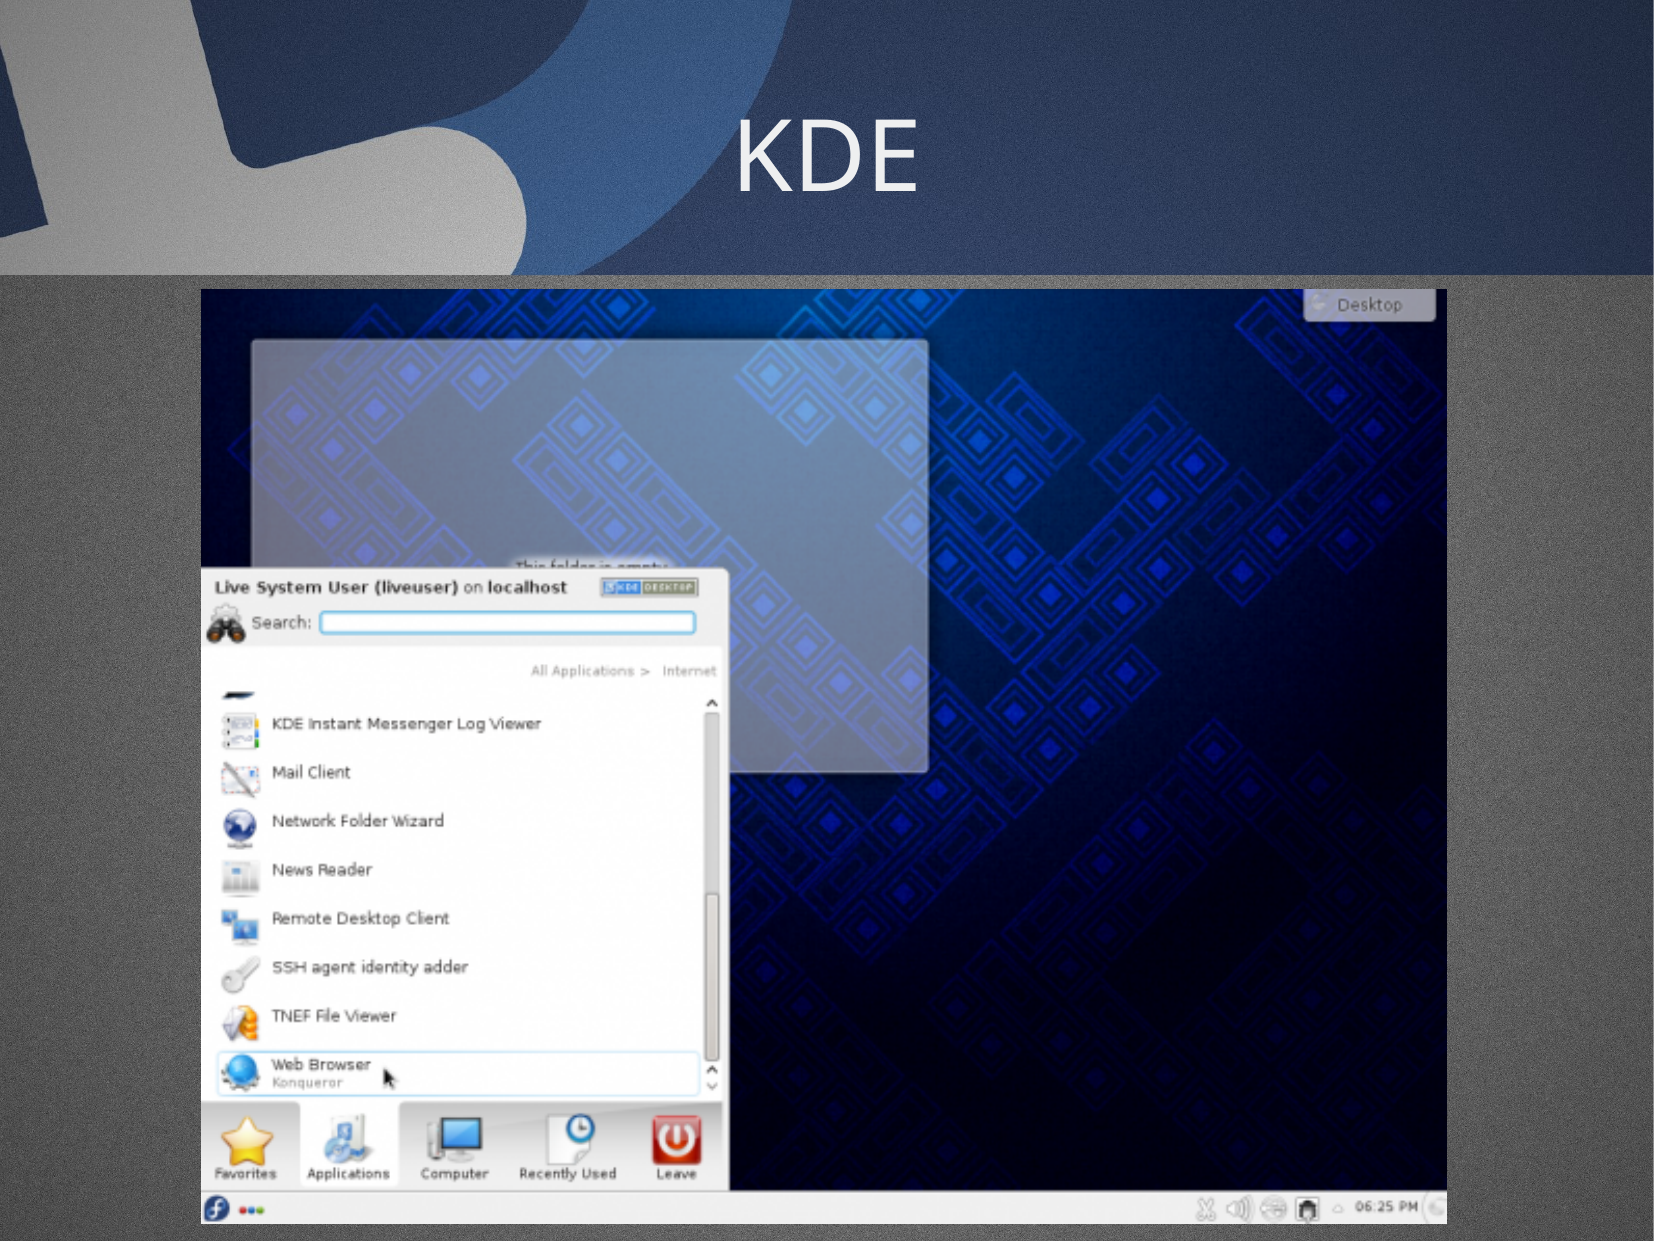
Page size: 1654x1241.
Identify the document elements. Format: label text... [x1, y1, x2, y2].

picture [0, 0, 1654, 1241]
title KDE [82, 49, 1571, 257]
